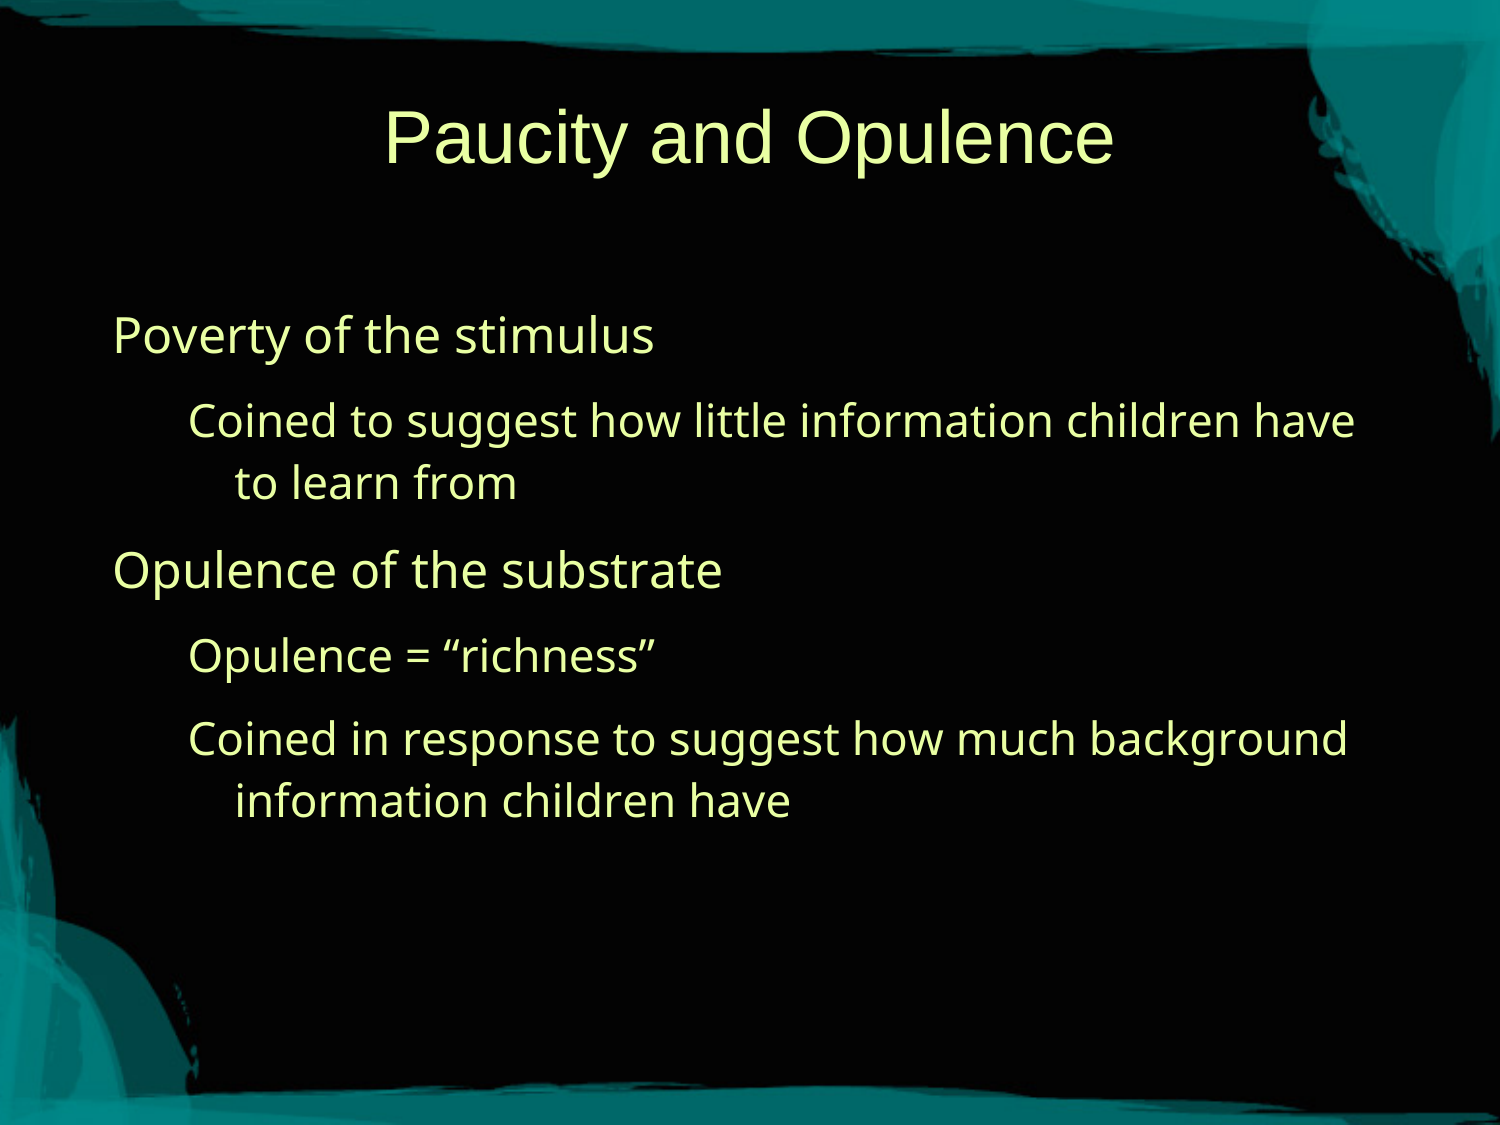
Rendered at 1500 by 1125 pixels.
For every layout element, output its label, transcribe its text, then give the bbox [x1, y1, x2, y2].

list Poverty of the stimulus Coined to suggest how little information children have to learn from Opulence of the substrate Opulence = “richness” Coined in response to suggest how much background information children have [112, 299, 1388, 986]
title Paucity and Opulence [112, 57, 1388, 218]
picture [0, 0, 1500, 1125]
